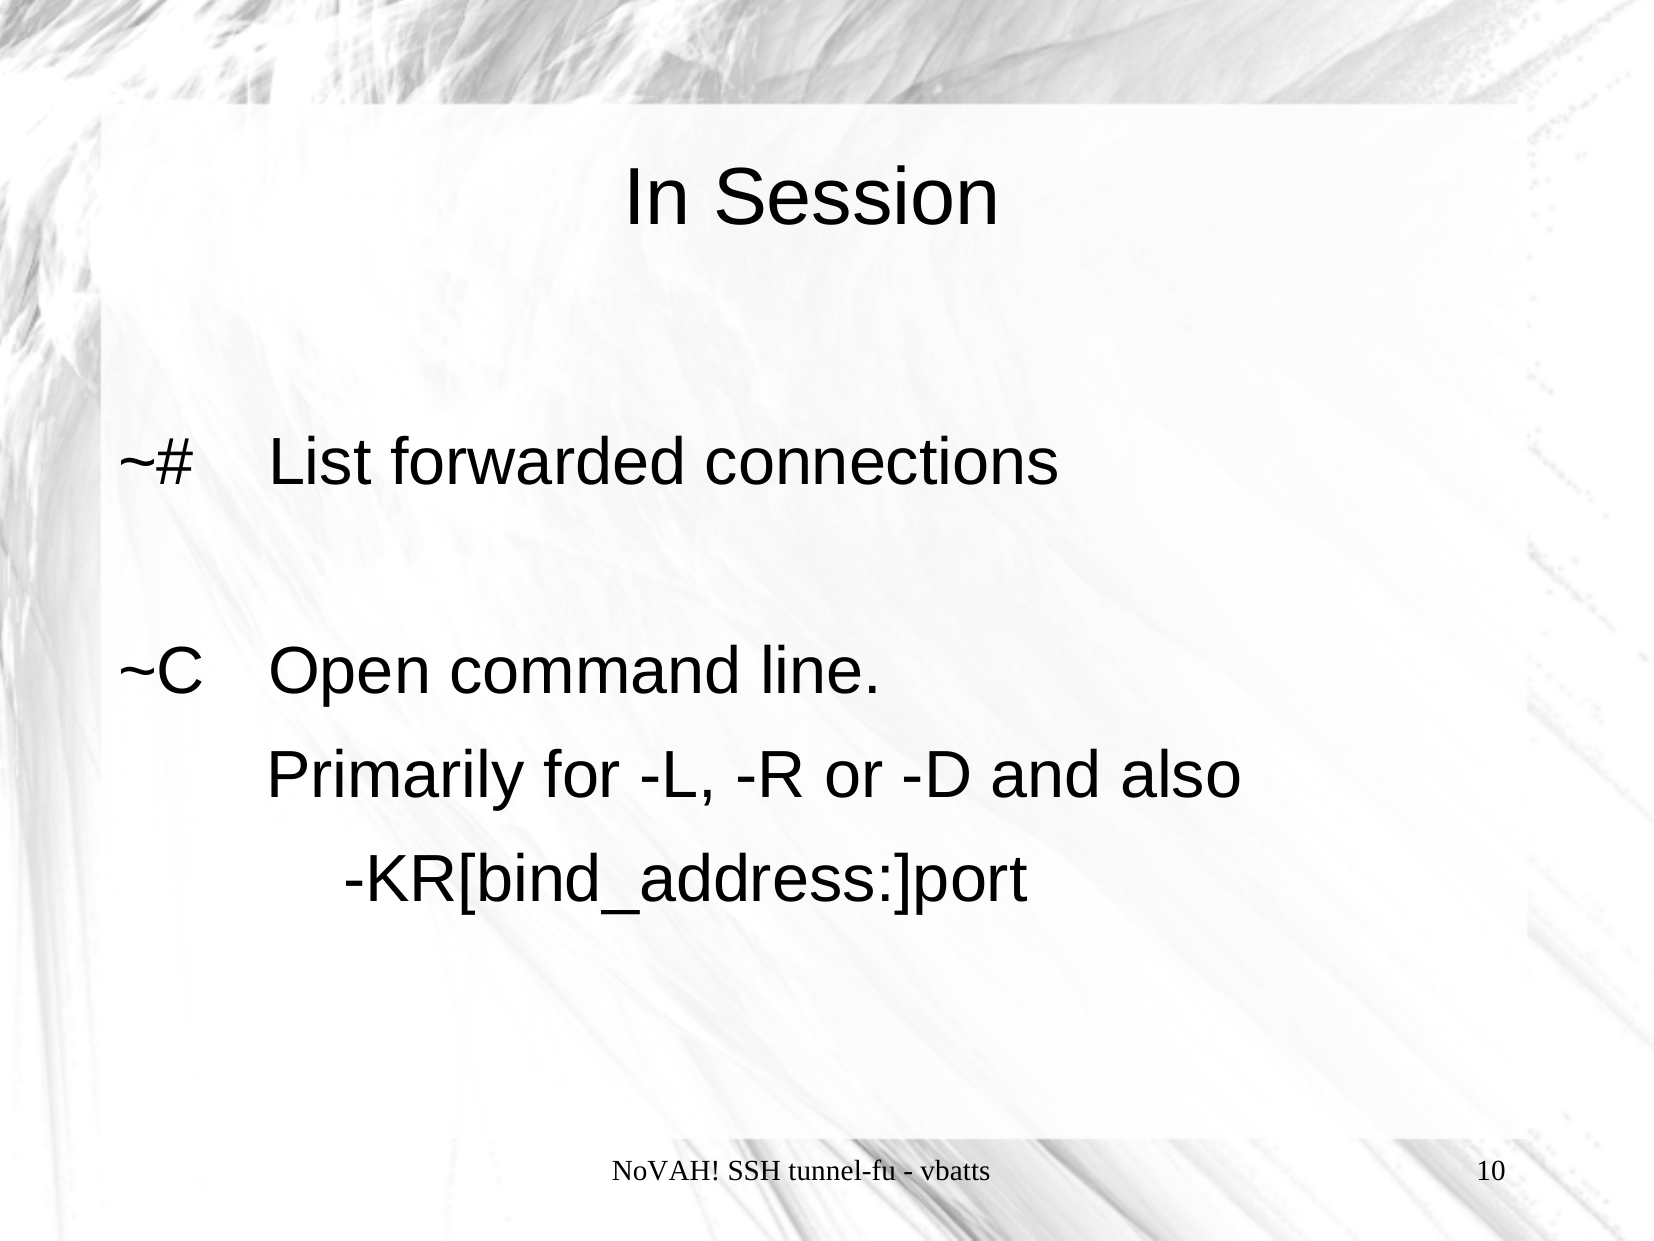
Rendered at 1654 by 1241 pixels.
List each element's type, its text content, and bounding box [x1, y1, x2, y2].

list ~# List forwarded connections ~C Open command line. Primarily for -L, -R or -D and also -KR[bind_address:]port [118, 319, 1571, 1139]
picture [0, 0, 1654, 1241]
title In Session [118, 112, 1506, 281]
